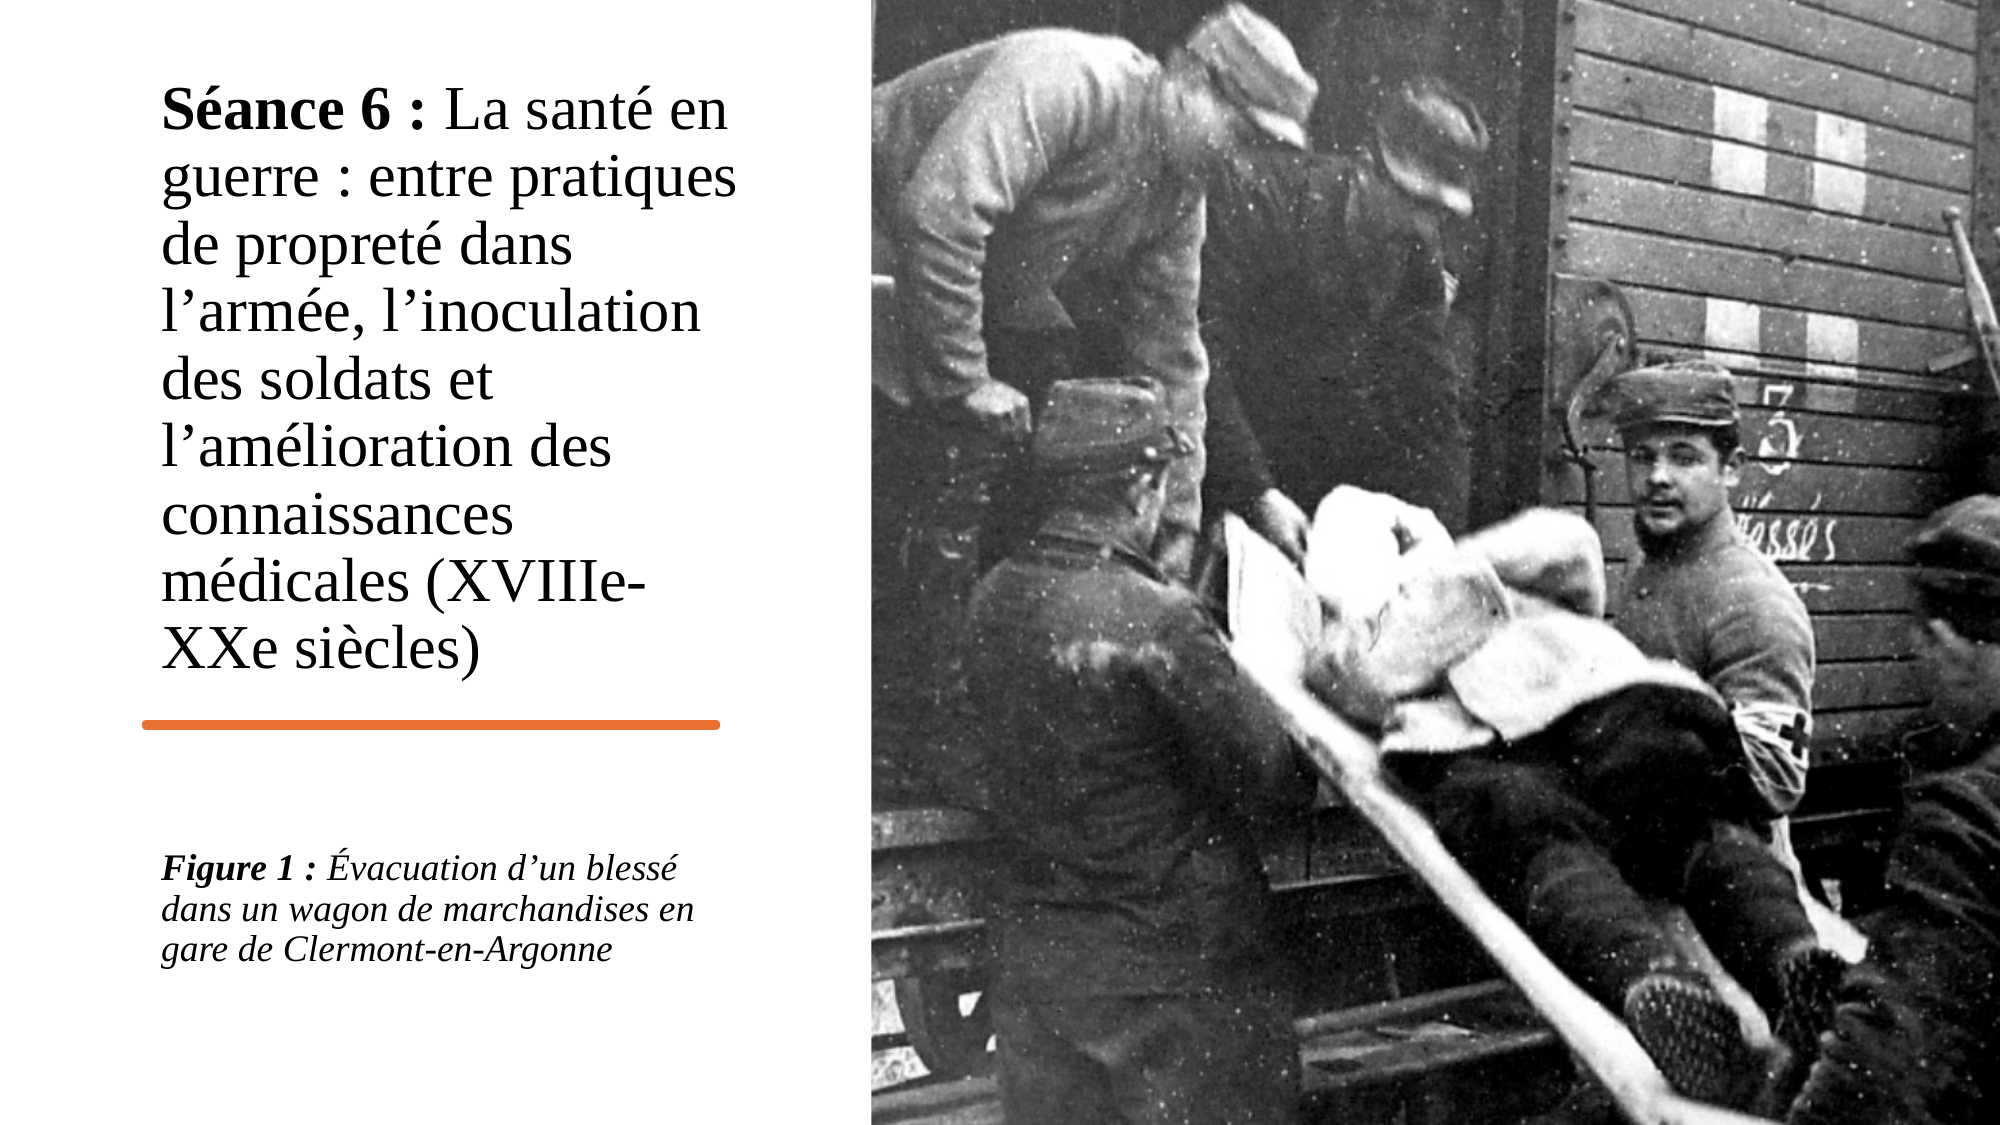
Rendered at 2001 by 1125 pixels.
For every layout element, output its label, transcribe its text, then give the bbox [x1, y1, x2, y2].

list Figure 1 : Évacuation d’un blessé dans un wagon de marchandises en gare de Clermont-en-Argonne [146, 841, 759, 1019]
text_box [0, 0, 871, 1125]
picture [871, 0, 2000, 1125]
title Séance 6 : La santé en guerre : entre pratiques de propreté dans l’armée, l’inoculation des soldats et l’amélioration des connaissances médicales (XVIIIe-XXe siècles) [146, 8, 759, 691]
